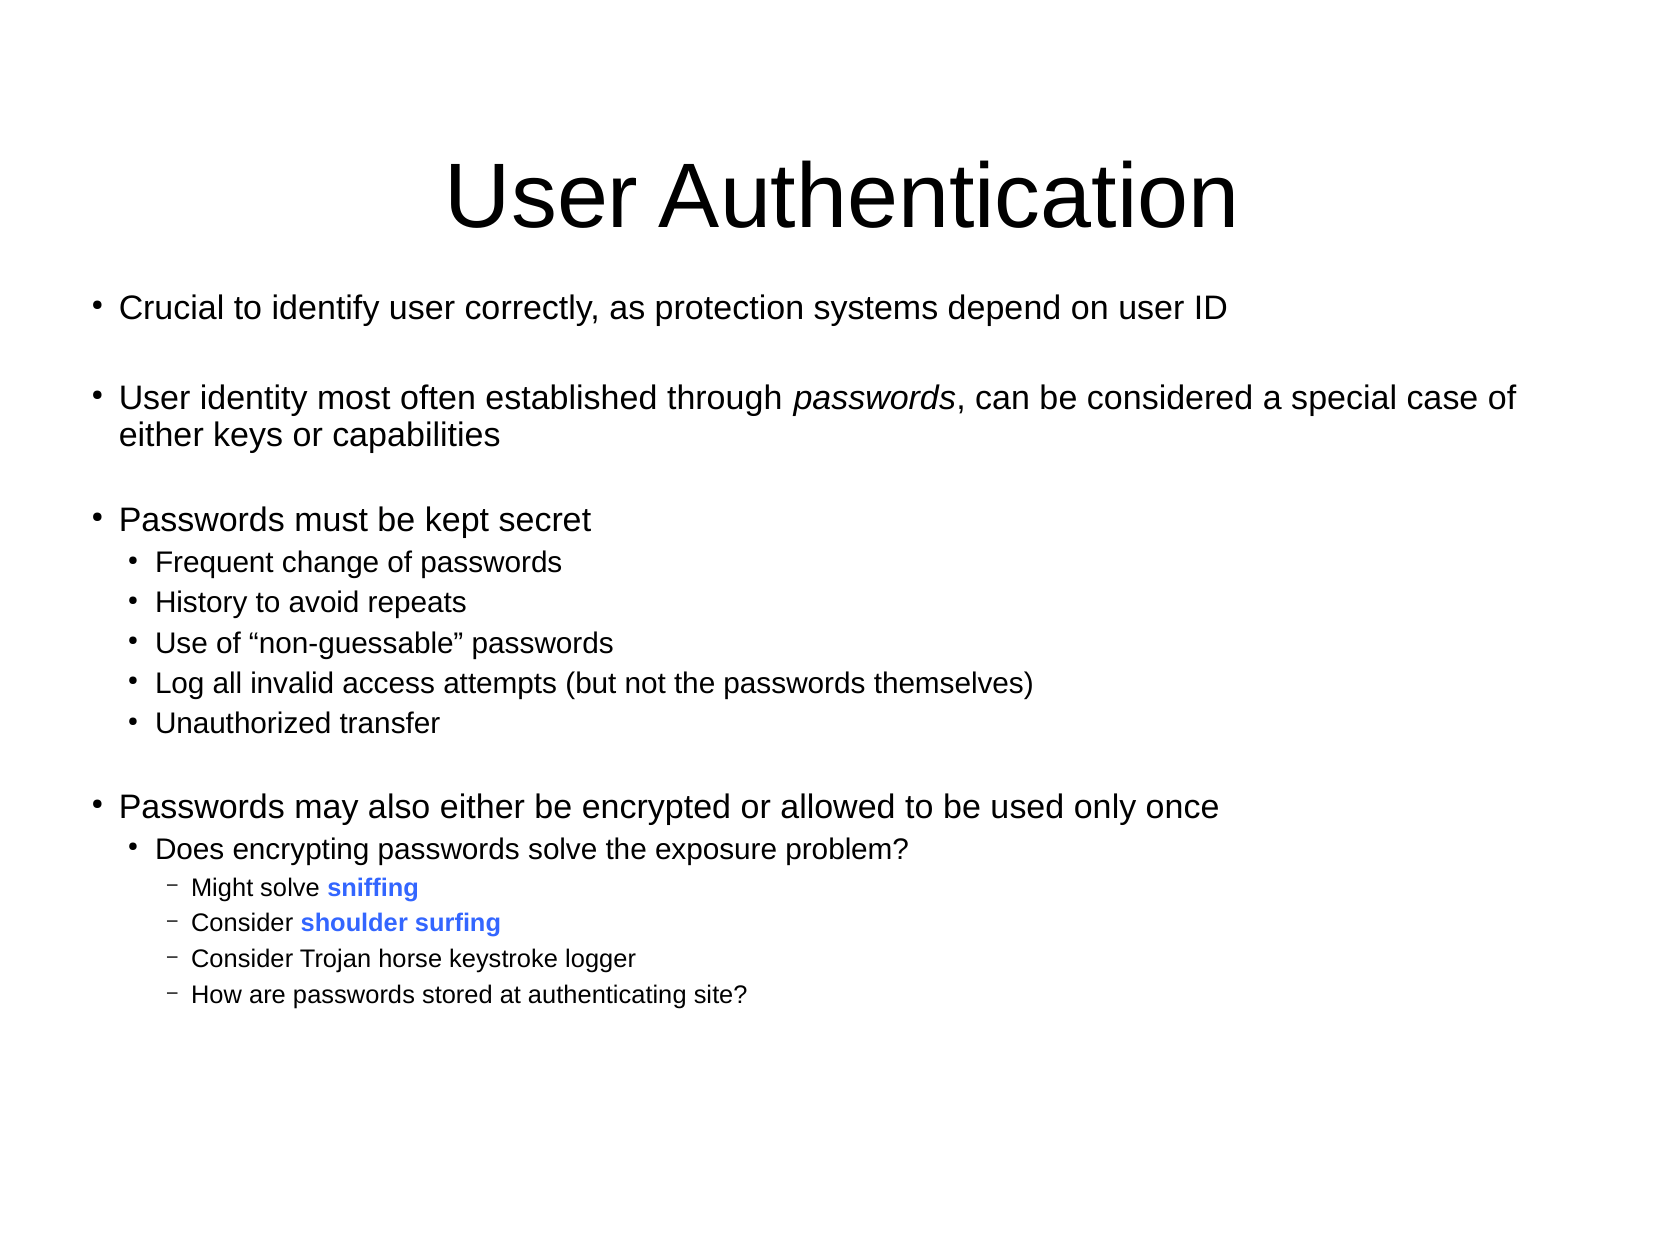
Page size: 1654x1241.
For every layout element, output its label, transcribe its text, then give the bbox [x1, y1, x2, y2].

list Crucial to identify user correctly, as protection systems depend on user ID User identity most often established through passwords, can be considered a special case of either keys or capabilities Passwords must be kept secret Frequent change of passwords History to avoid repeats Use of “non-guessable” passwords Log all invalid access attempts (but not the passwords themselves) Unauthorized transfer Passwords may also either be encrypted or allowed to be used only once Does encrypting passwords solve the exposure problem? Might solve sniffing Consider shoulder surfing Consider Trojan horse keystroke logger How are passwords stored at authenticating site? [82, 290, 1571, 1010]
title User Authentication [82, 49, 1571, 257]
